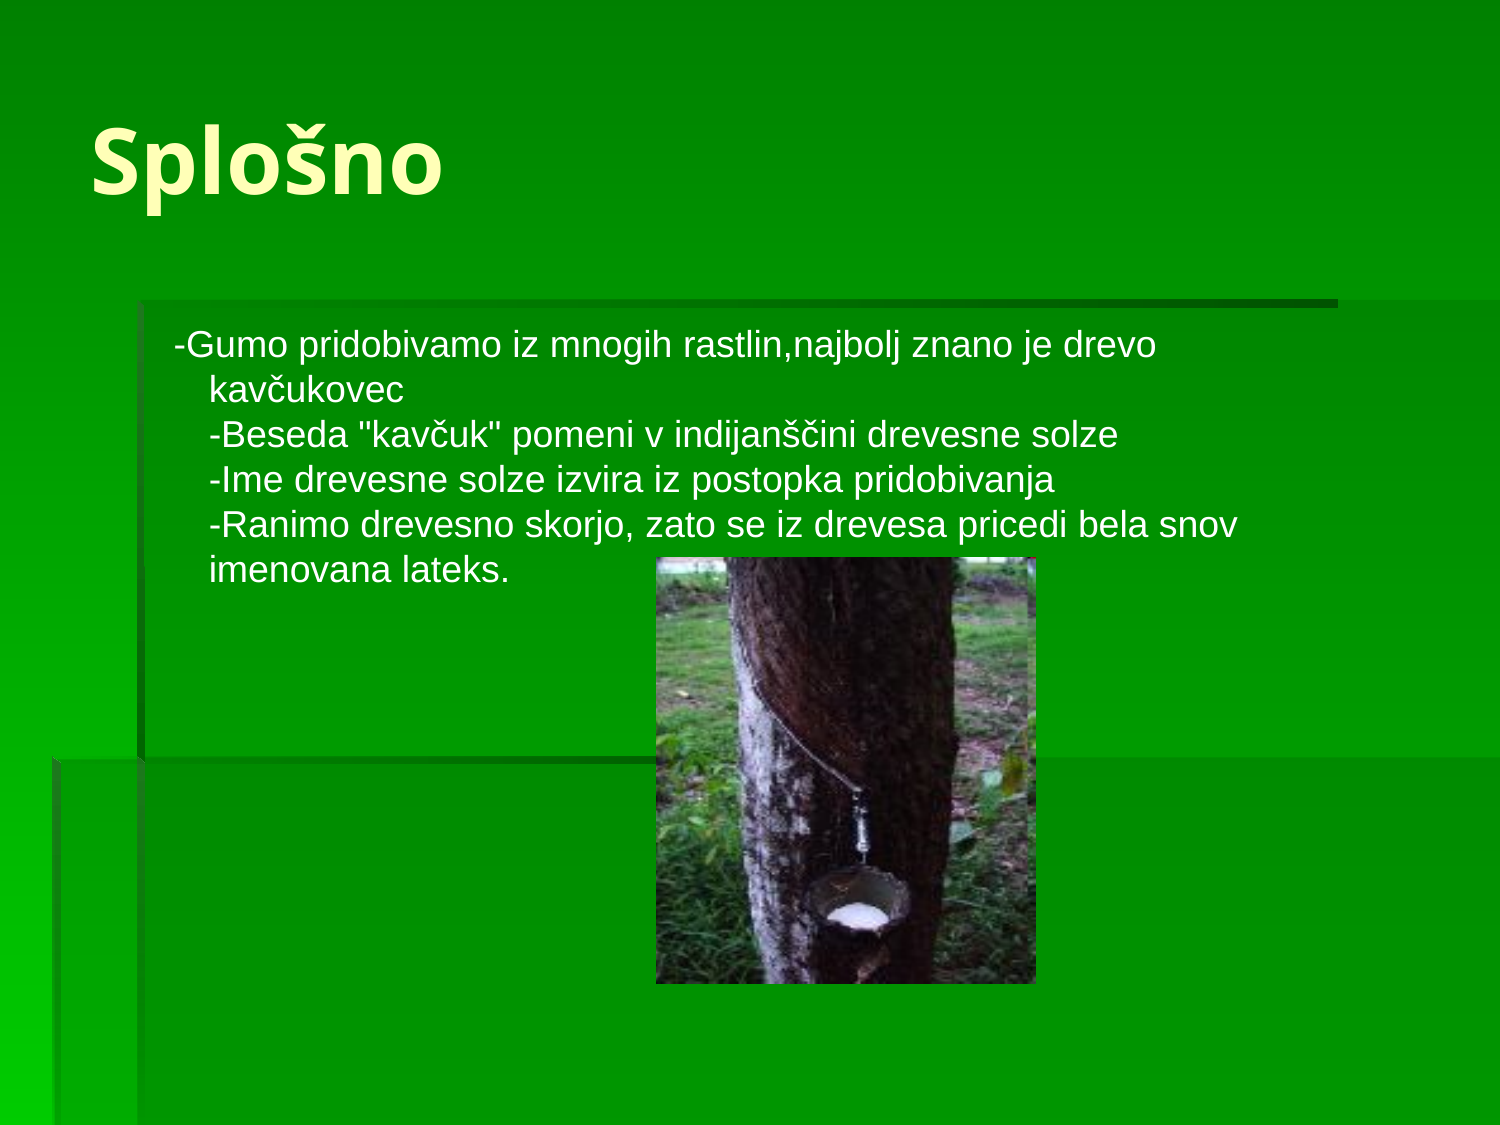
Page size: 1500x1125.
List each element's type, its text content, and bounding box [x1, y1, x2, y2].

title Splošno [75, 40, 1451, 275]
list -Gumo pridobivamo iz mnogih rastlin,najbolj znano je drevo kavčukovec -Beseda "kavčuk" pomeni v indijanščini drevesne solze -Ime drevesne solze izvira iz postopka pridobivanja -Ranimo drevesno skorjo, zato se iz drevesa pricedi bela snov imenovana lateks. [137, 312, 1369, 1000]
picture [656, 557, 1036, 985]
